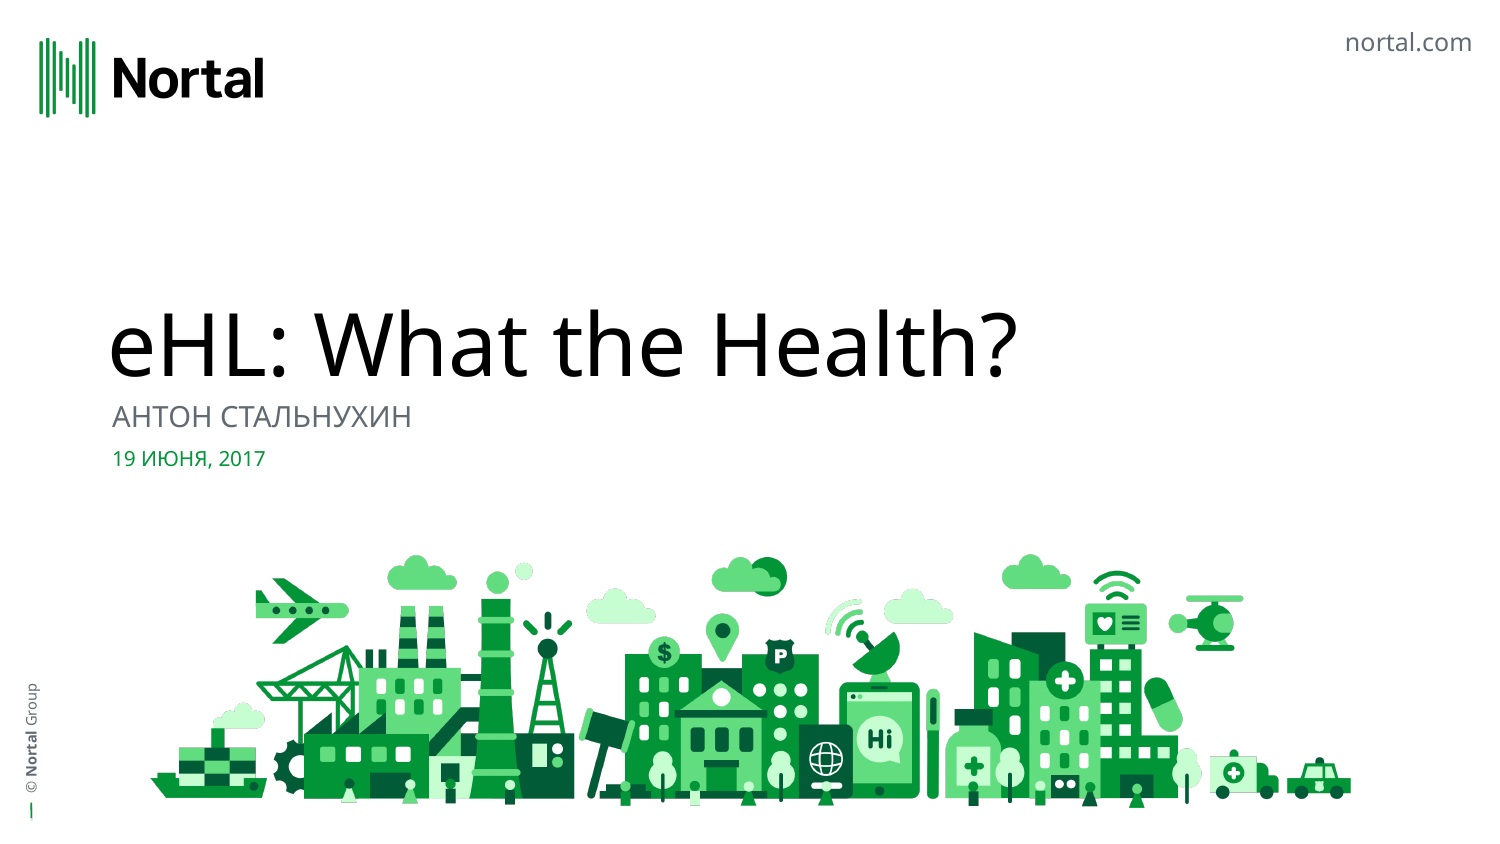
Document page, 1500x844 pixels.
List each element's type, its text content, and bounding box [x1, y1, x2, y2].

subtitle Антон стальнухин [112, 391, 1315, 438]
list 19 июня, 2017 [112, 438, 1315, 479]
title eHL: What the Health? [107, 174, 1310, 395]
